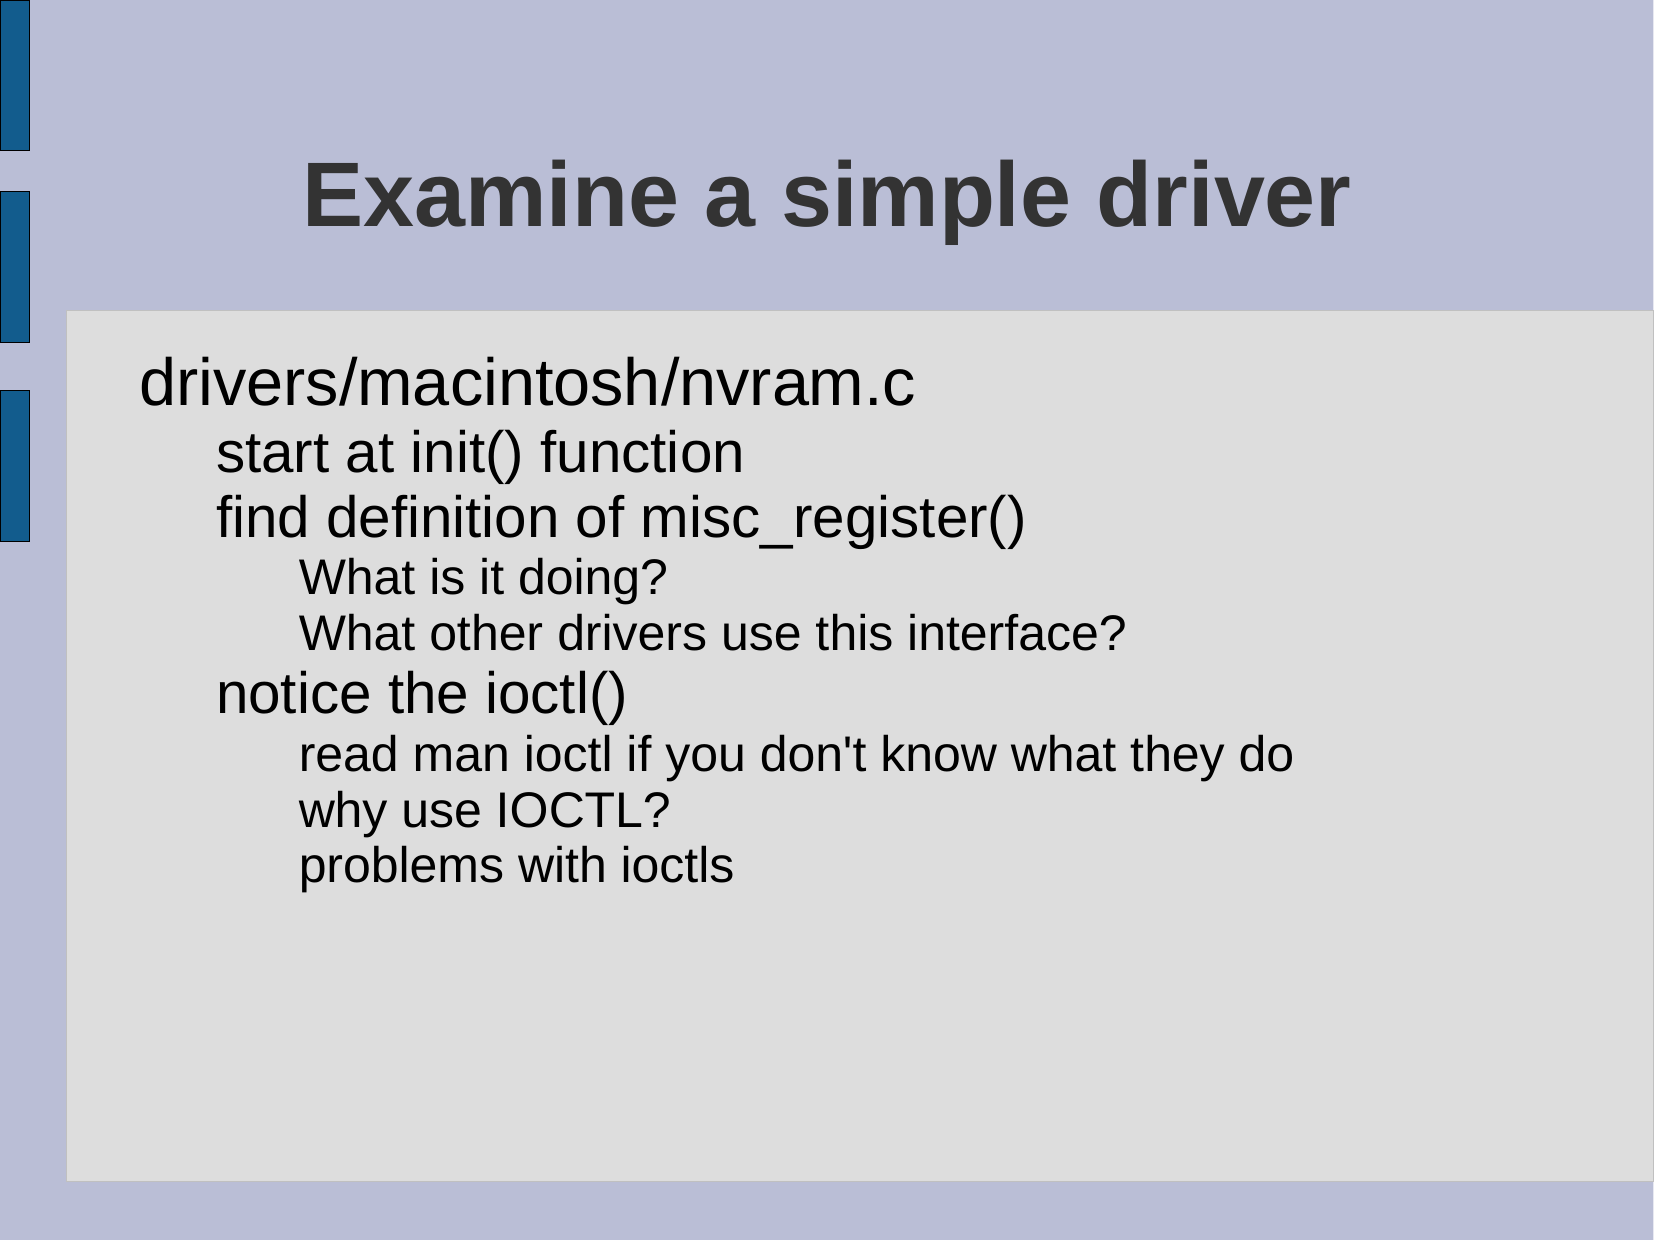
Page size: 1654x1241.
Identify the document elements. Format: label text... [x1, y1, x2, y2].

title Examine a simple driver [121, 98, 1534, 291]
list drivers/macintosh/nvram.c start at init() function find definition of misc_register() What is it doing? What other drivers use this interface? notice the ioctl() read man ioctl if you don't know what they do why use IOCTL? problems with ioctls [121, 344, 1534, 1112]
